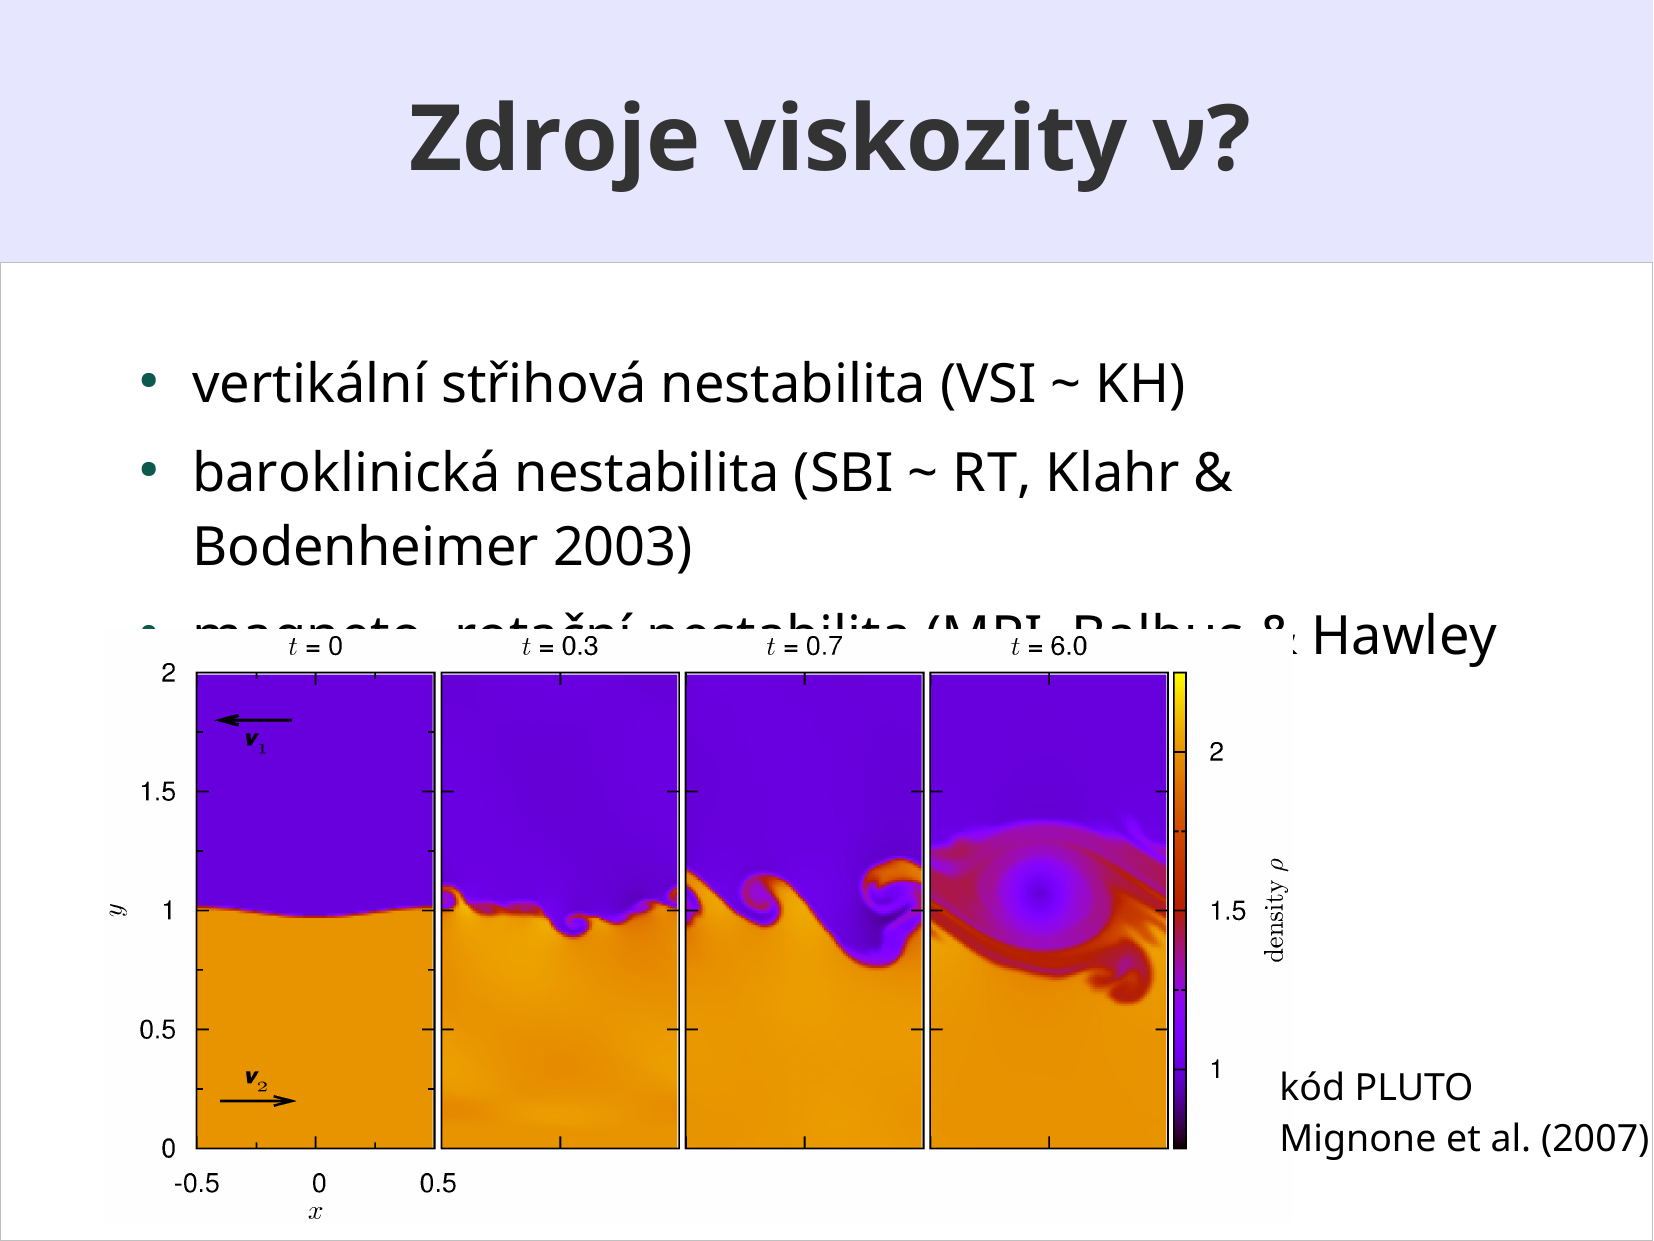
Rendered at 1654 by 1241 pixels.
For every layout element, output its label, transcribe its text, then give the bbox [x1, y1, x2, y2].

title Zdroje viskozity ν? [124, 31, 1536, 239]
list vertikální střihová nestabilita (VSI ~ KH) baroklinická nestabilita (SBI ~ RT, Klahr & Bodenheimer 2003) magneto‒rotační nestabilita (MRI, Balbus & Hawley 1973) [121, 344, 1591, 1053]
text_box kód PLUTO Mignone et al. (2007) [1264, 1053, 1618, 1163]
picture [103, 629, 1293, 1223]
